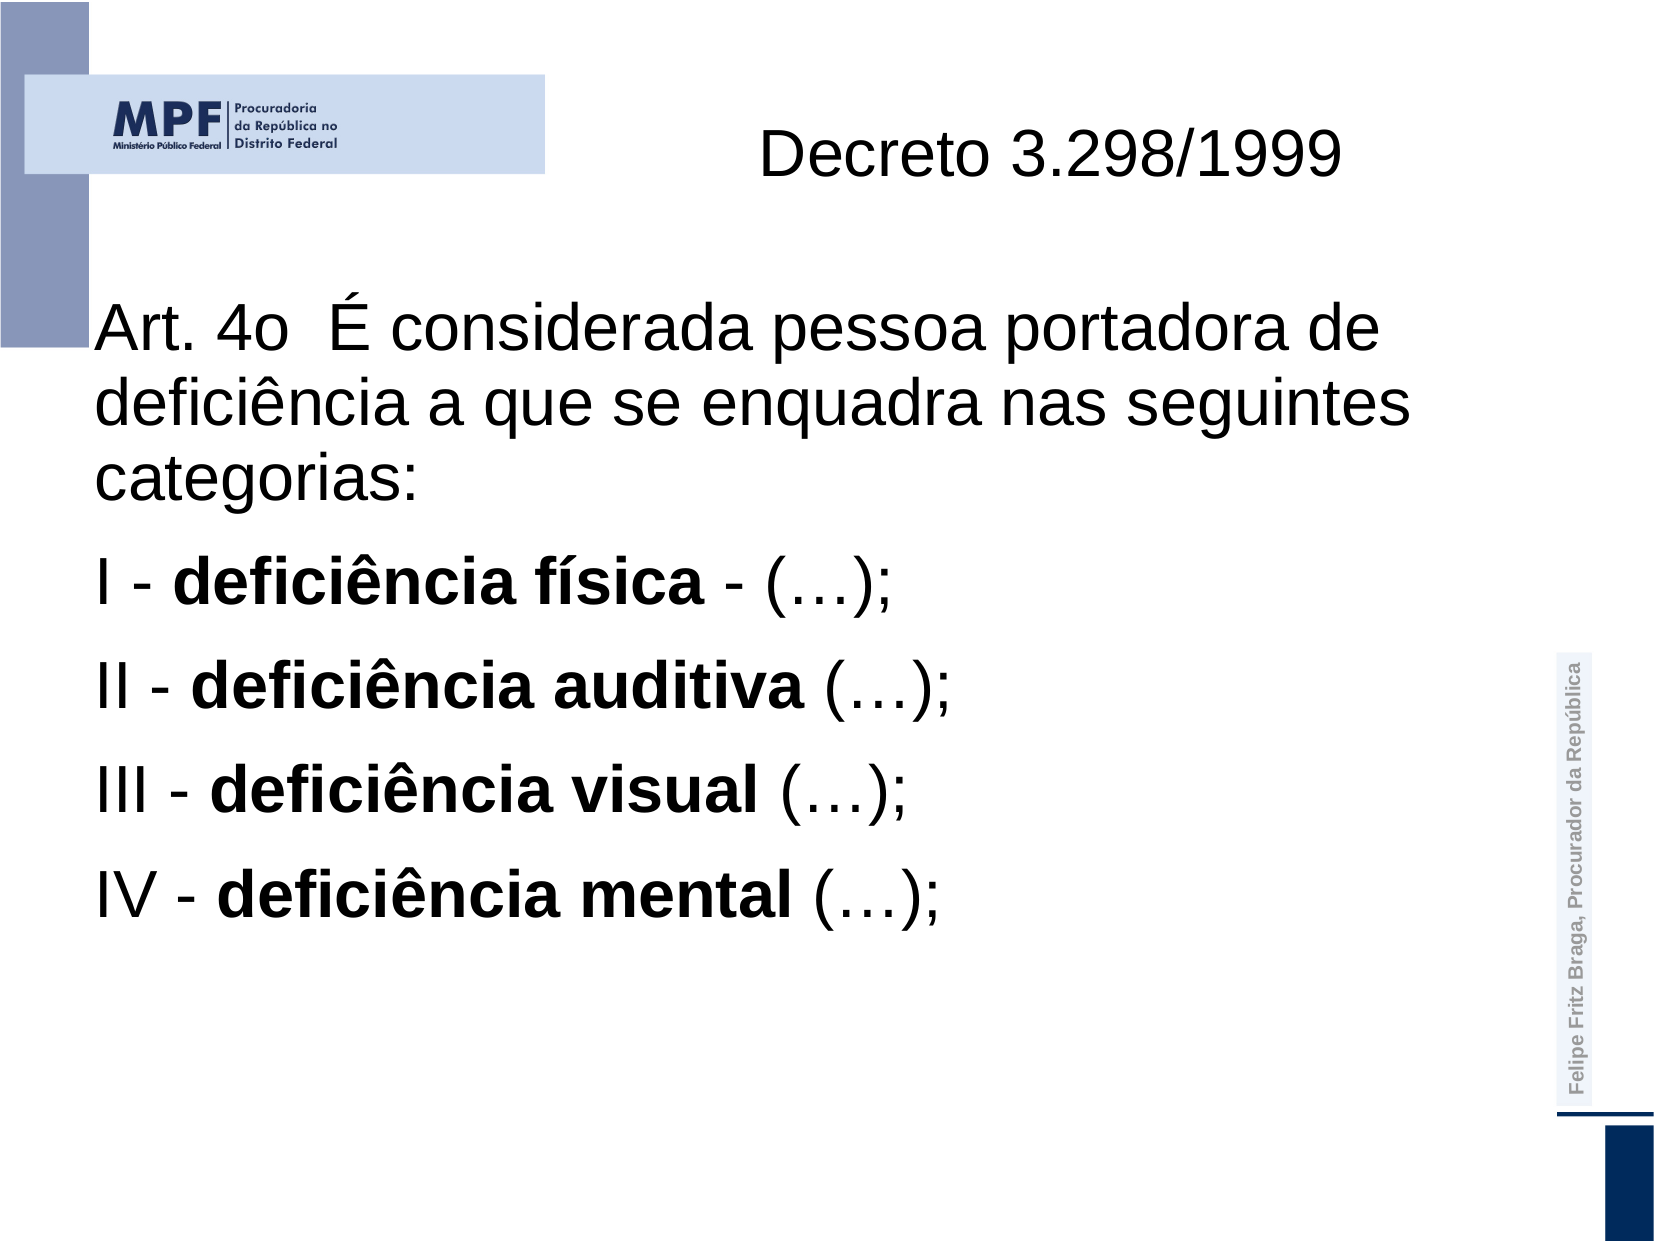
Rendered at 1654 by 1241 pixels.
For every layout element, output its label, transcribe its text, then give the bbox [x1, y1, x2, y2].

list Art. 4o É considerada pessoa portadora de deficiência a que se enquadra nas seguintes categorias: I - deficiência física - (…); II - deficiência auditiva (…); III - deficiência visual (…); IV - deficiência mental (…); [94, 290, 1548, 1109]
title Decreto 3.298/1999 [531, 49, 1571, 257]
picture [0, 2, 1654, 1241]
